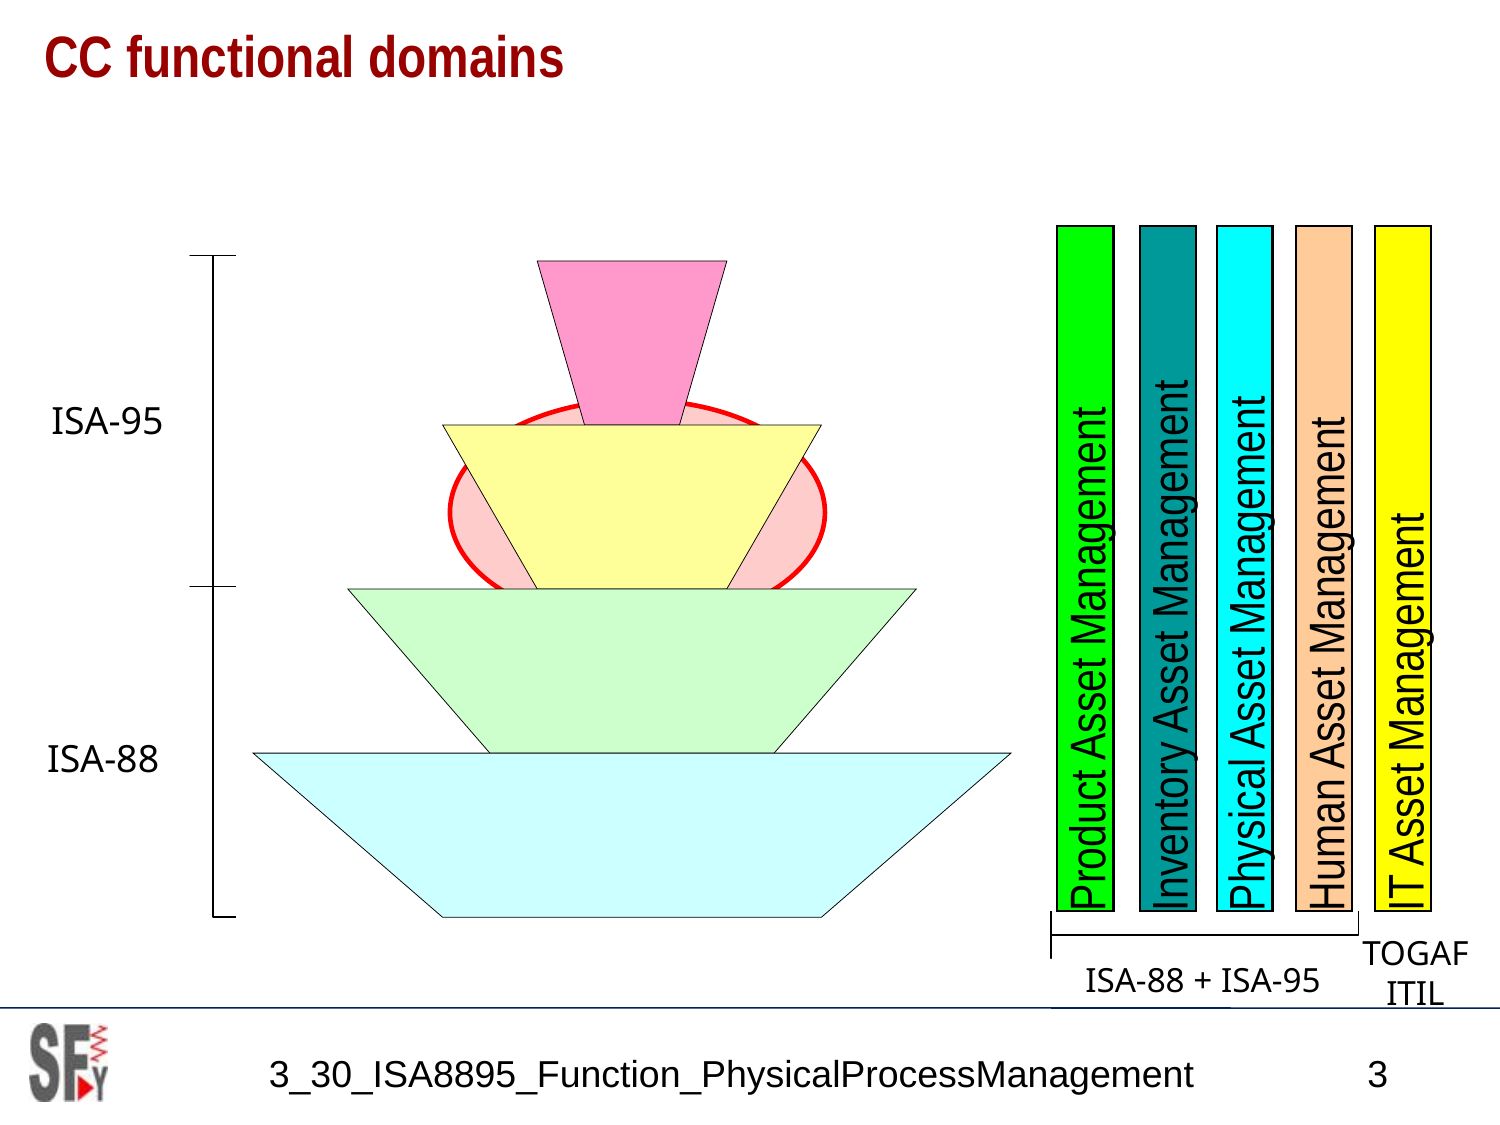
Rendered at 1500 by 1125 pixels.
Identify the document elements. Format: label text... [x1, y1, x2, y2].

text_box Physical Asset Management [1216, 226, 1273, 911]
text_box Product Asset Management [1057, 226, 1114, 911]
text_box ISA-95 [51, 381, 179, 450]
text_box ISA-88 [47, 720, 175, 788]
text_box Inventory Asset Management [1139, 226, 1196, 911]
slide_number <numéro> [1352, 1034, 1490, 1103]
title CC functional domains [29, 12, 1471, 138]
text_box TOGAF ITIL [1362, 916, 1484, 1020]
picture [29, 1023, 108, 1102]
text_box ISA-88 + ISA-95 [1085, 944, 1337, 1008]
text_box [253, 260, 1011, 918]
footer 3_30_ISA8895_Function_PhysicalProcessManagement [253, 1034, 1336, 1103]
text_box Human Asset Management [1296, 226, 1353, 911]
text_box IT Asset Management [1375, 226, 1432, 911]
